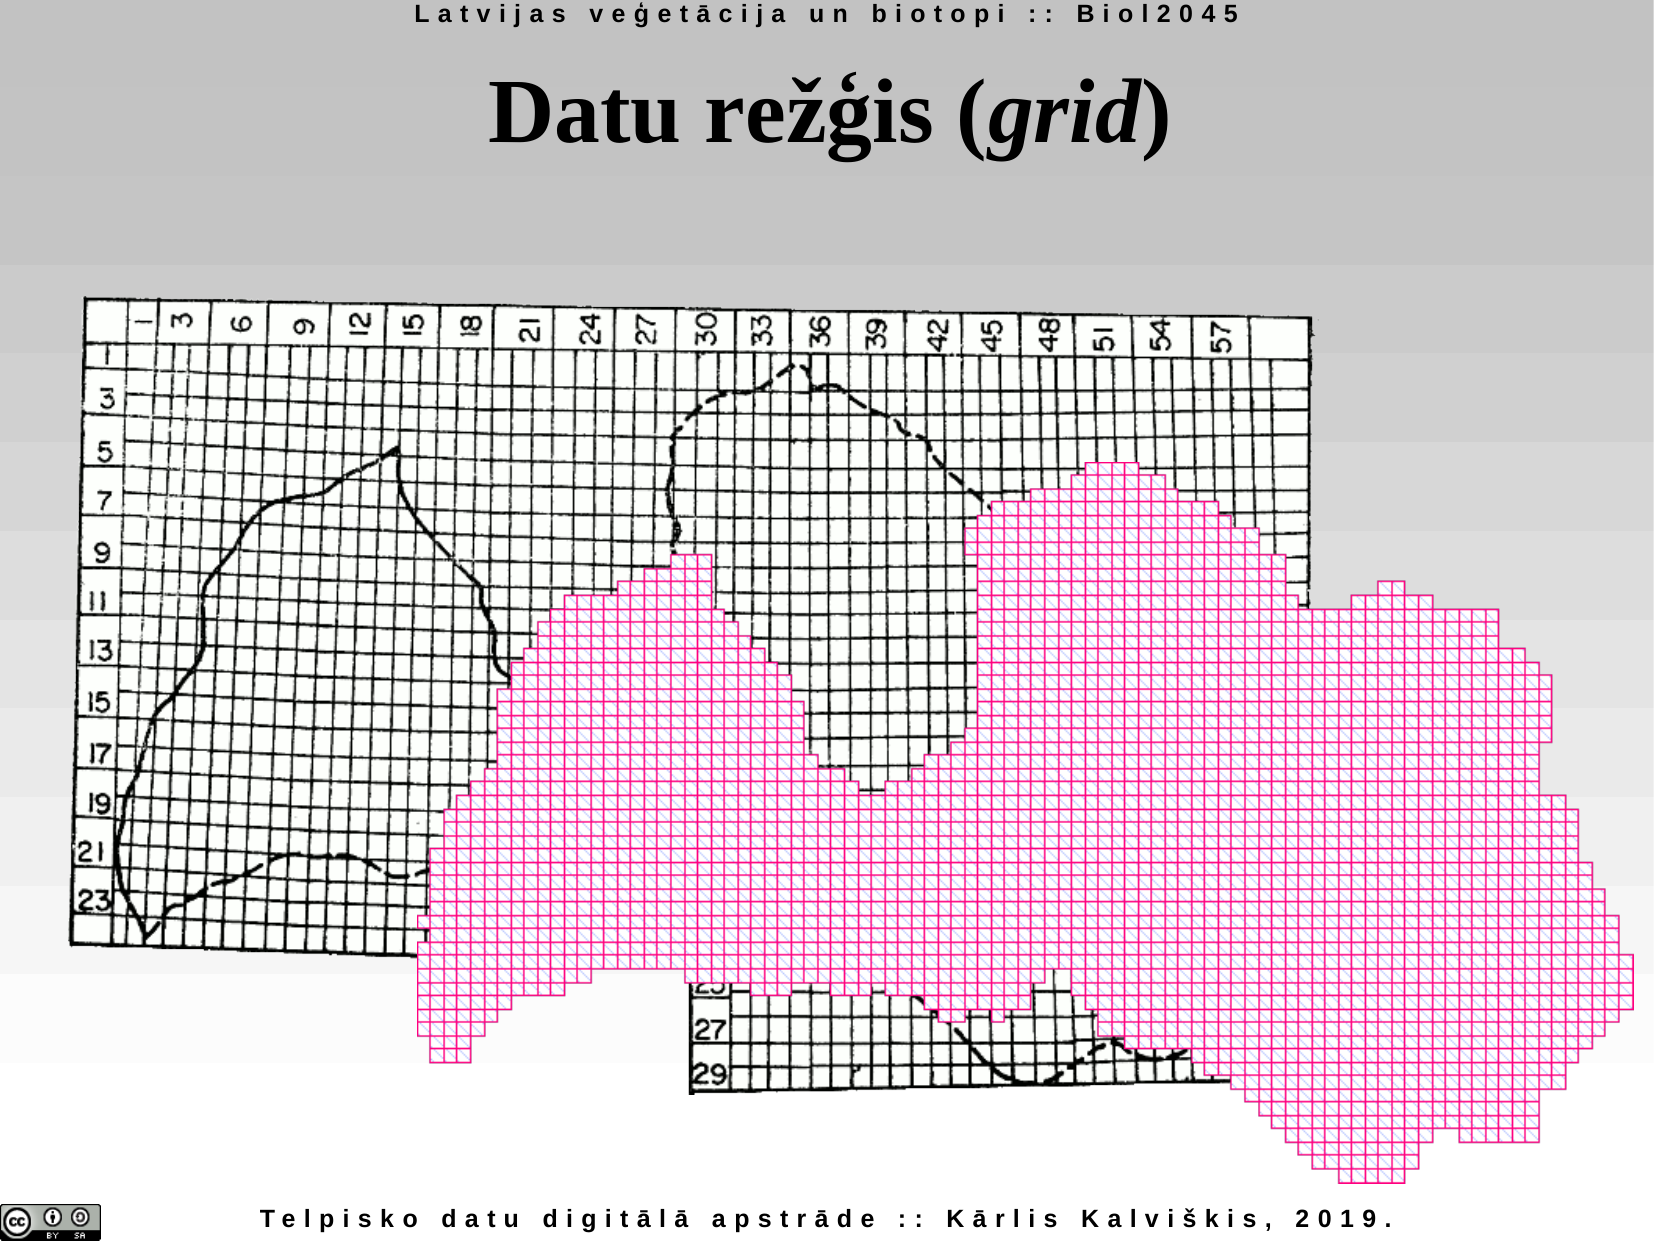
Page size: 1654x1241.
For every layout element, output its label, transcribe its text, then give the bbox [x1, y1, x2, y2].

title Datu režģis (grid) [34, 61, 1626, 296]
picture [0, 0, 1654, 1241]
